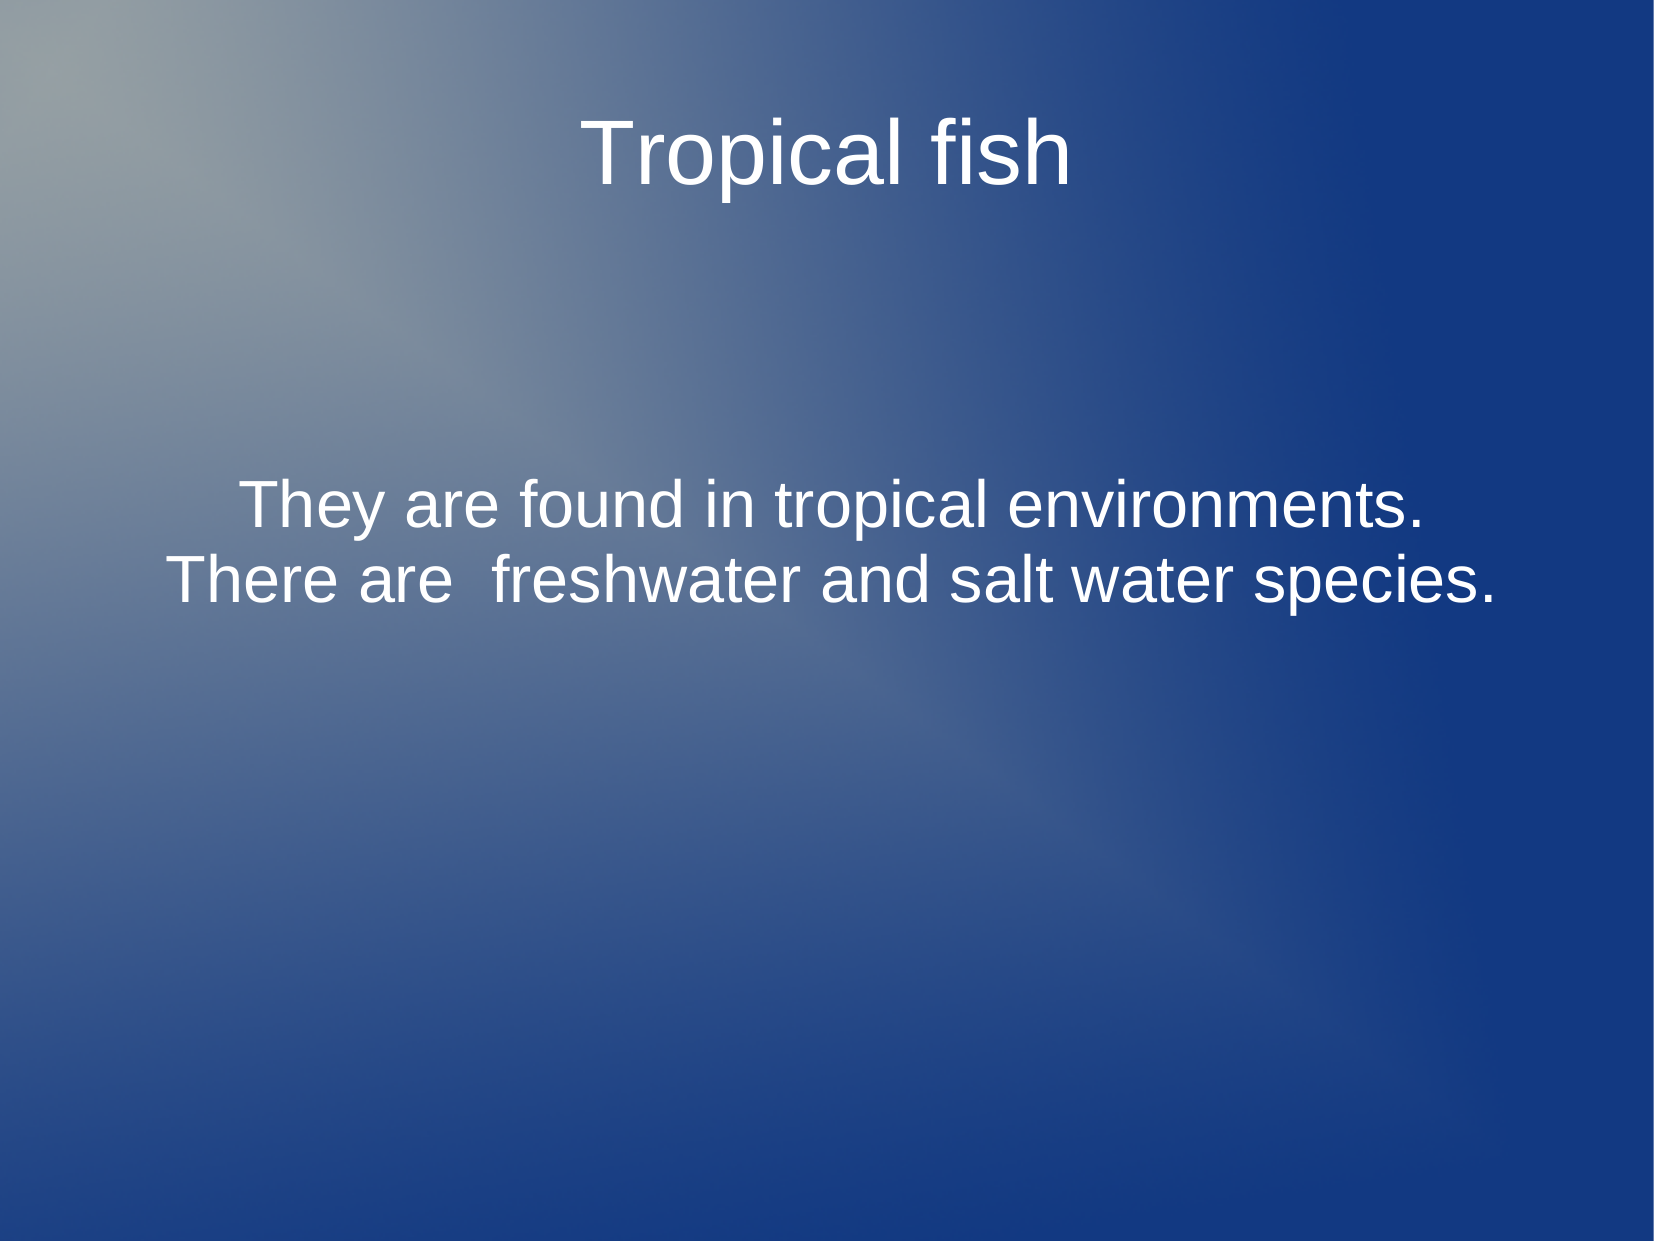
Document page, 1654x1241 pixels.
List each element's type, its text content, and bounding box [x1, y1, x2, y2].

subtitle They are found in tropical environments. There are freshwater and salt water species. [88, 295, 1577, 789]
picture [0, 0, 1654, 1241]
title Tropical fish [82, 49, 1571, 257]
